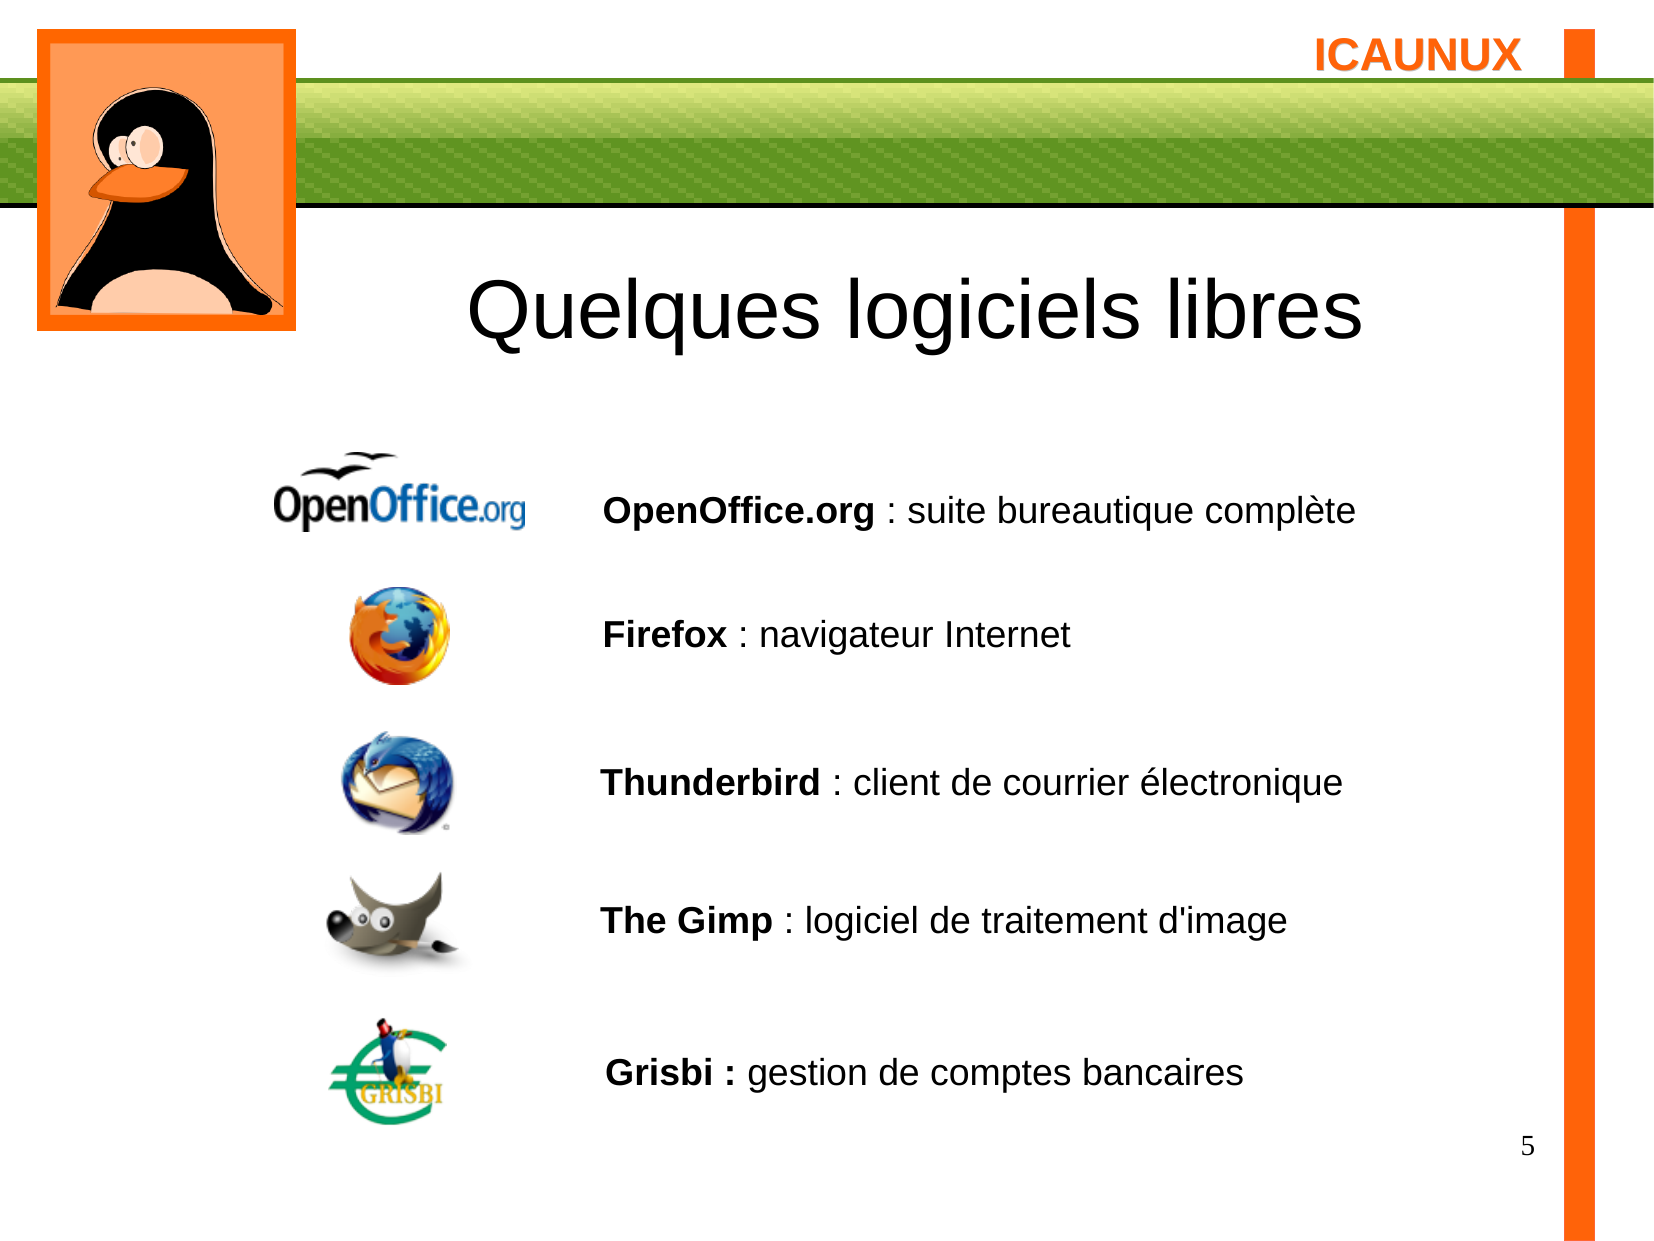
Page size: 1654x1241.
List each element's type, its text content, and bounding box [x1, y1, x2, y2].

text_box The Gimp : logiciel de traitement d'image [585, 892, 1413, 956]
picture [338, 730, 457, 835]
text_box Thunderbird : client de courrier électronique [585, 754, 1359, 818]
picture [349, 587, 450, 685]
text_box OpenOffice.org : suite bureautique complète [587, 482, 1372, 546]
picture [319, 868, 476, 983]
picture [0, 29, 1654, 331]
picture [274, 452, 525, 532]
text_box Grisbi : gestion de comptes bancaires [590, 1044, 1418, 1108]
title Quelques logiciels libres [324, 236, 1506, 385]
text_box Firefox : navigateur Internet [587, 606, 1085, 670]
picture [328, 1012, 447, 1130]
